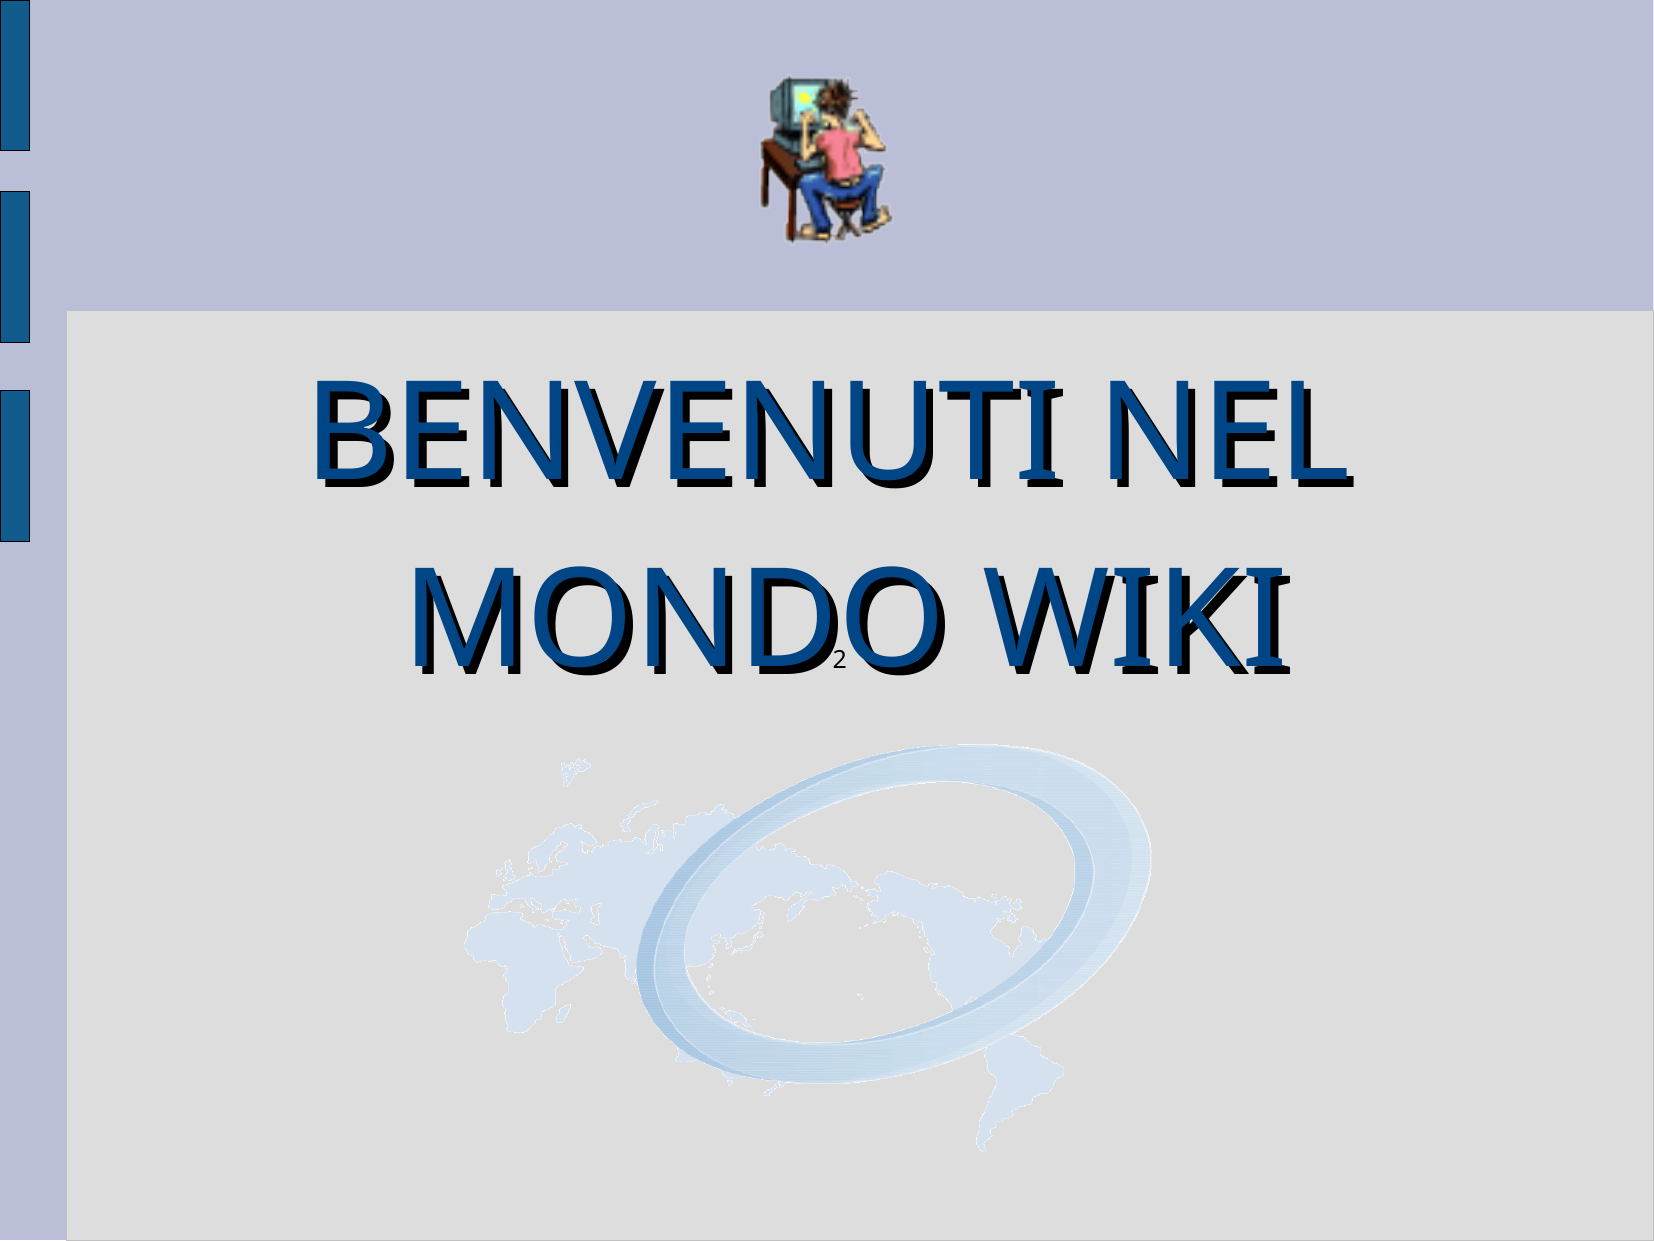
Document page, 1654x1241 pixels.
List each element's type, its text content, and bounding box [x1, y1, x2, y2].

text_box <numero> [787, 641, 892, 678]
picture [755, 72, 903, 250]
subtitle BENVENUTI NEL MONDO WIKI [121, 2, 1534, 1038]
picture [464, 744, 1152, 1152]
